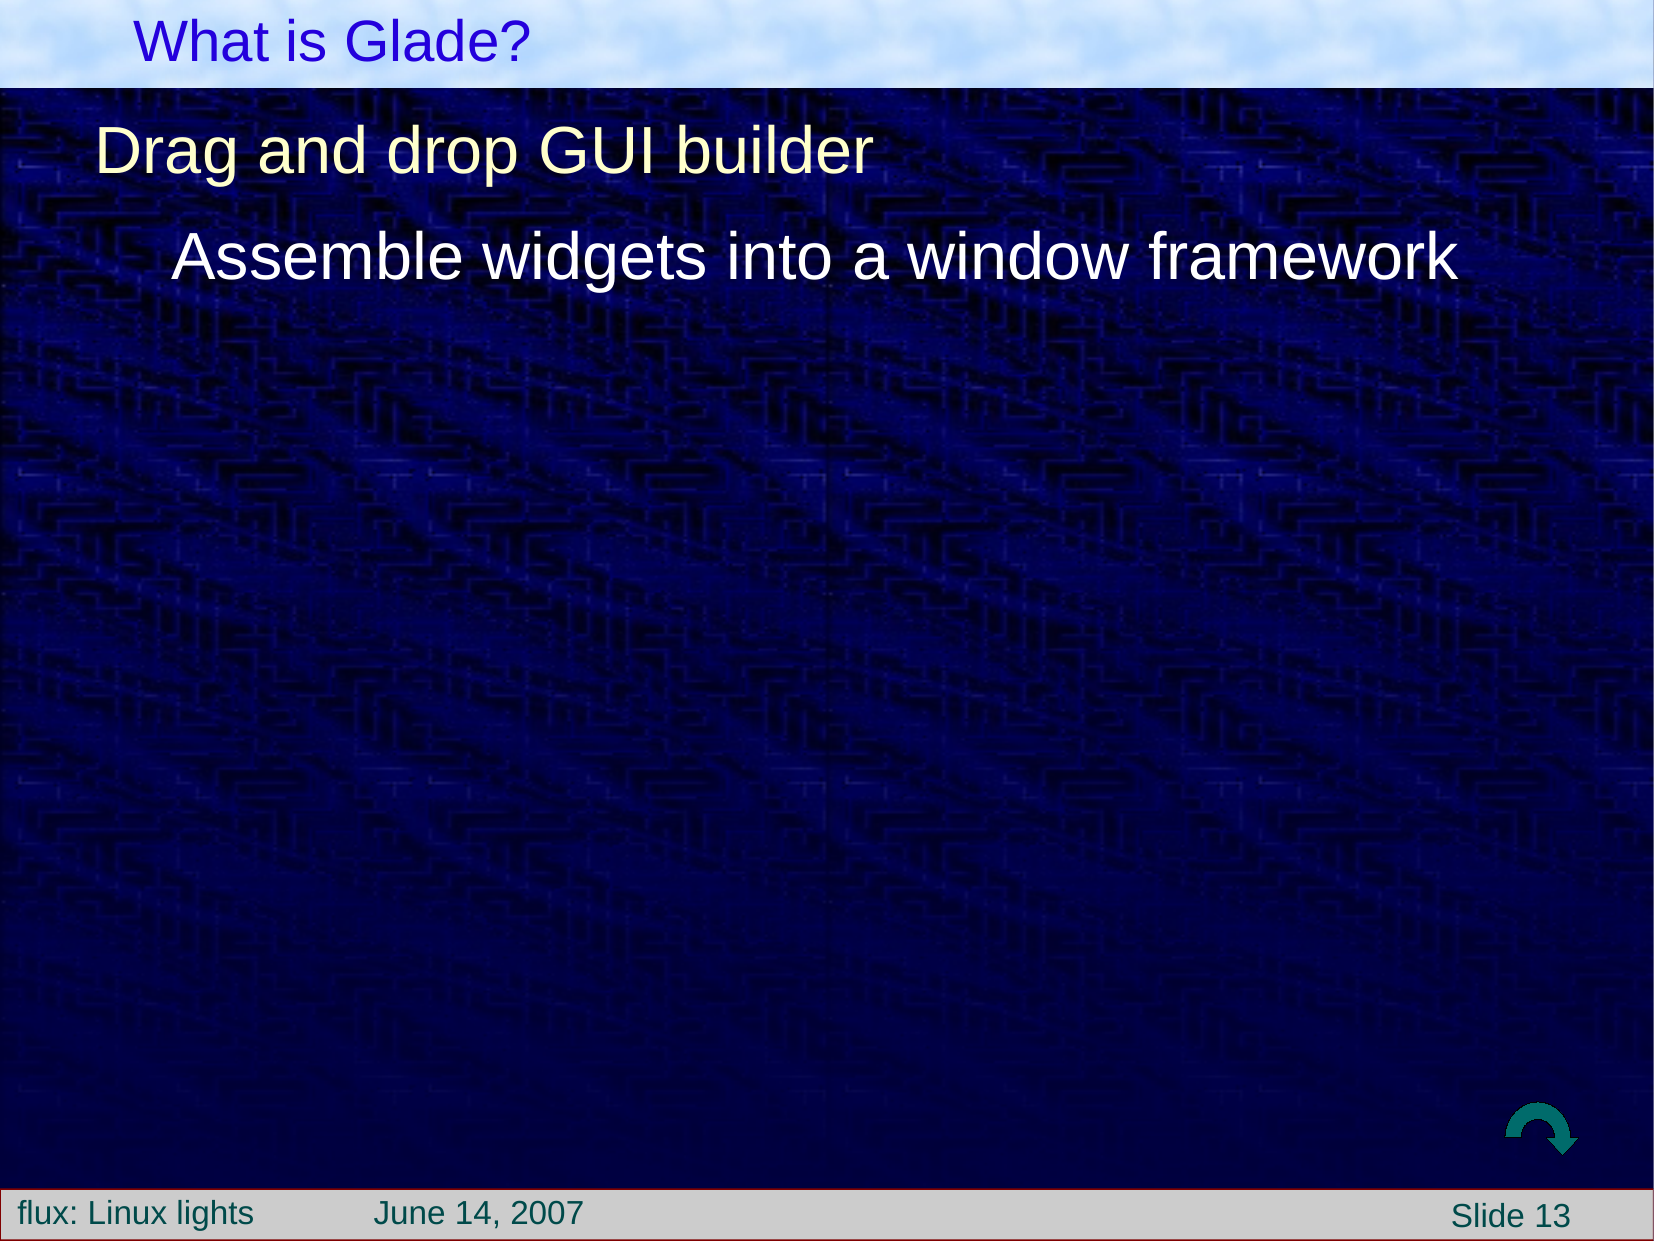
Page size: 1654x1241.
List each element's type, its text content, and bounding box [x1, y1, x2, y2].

text_box [1504, 1101, 1579, 1156]
picture [0, 88, 1654, 1189]
text_box Slide <number> [1436, 1189, 1654, 1241]
text_box What is Glade? [0, 0, 1654, 88]
text_box flux: Linux lights June 14, 2007 [2, 1186, 669, 1241]
list Drag and drop GUI builder Assemble widgets into a window framework [77, 111, 1634, 916]
text_box [669, 1189, 1436, 1241]
